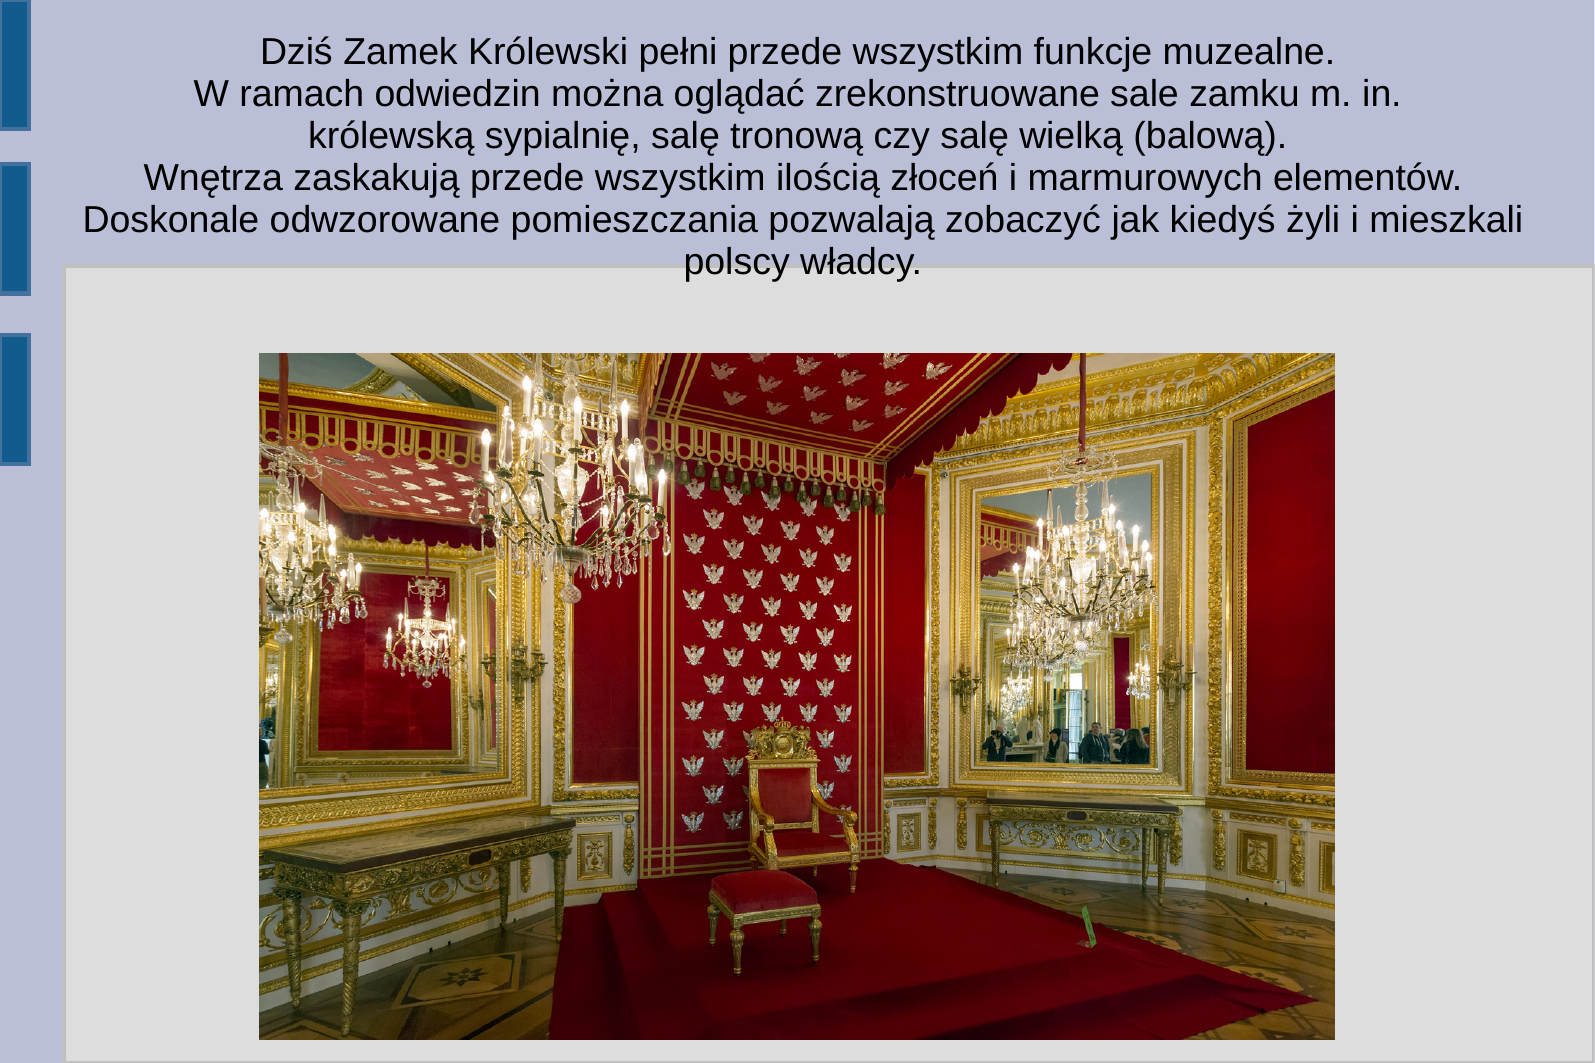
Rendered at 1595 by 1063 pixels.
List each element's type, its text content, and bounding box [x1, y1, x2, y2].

picture [259, 353, 1335, 1040]
text_box Dziś Zamek Królewski pełni przede wszystkim funkcje muzealne. W ramach odwiedzin można oglądać zrekonstruowane sale zamku m. in. królewską sypialnię, salę tronową czy salę wielką (balową). Wnętrza zaskakują przede wszystkim ilością złoceń i marmurowych elementów. Doskonale odwzorowane pomieszczania pozwalają zobaczyć jak kiedyś żyli i mieszkali polscy władcy. [11, 22, 1595, 249]
